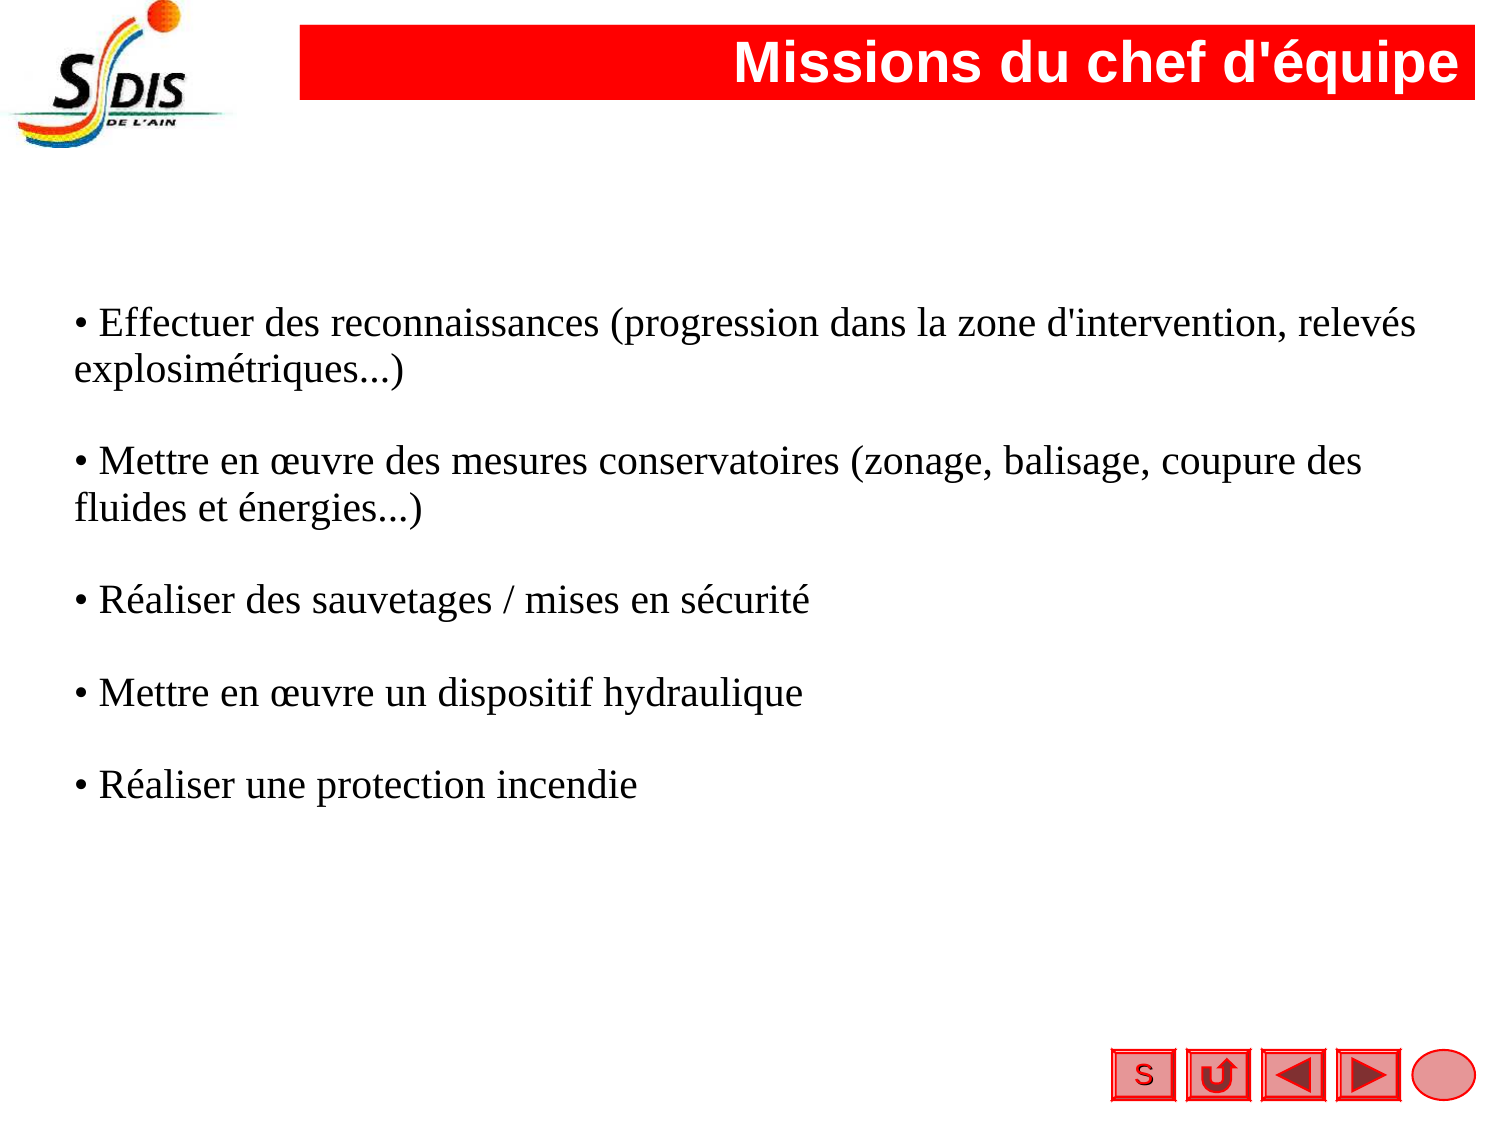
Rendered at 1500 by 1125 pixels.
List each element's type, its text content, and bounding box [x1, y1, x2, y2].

text_box Missions du chef d'équipe [299, 24, 1475, 100]
picture [1342, 1055, 1395, 1095]
text_box [1412, 1049, 1476, 1101]
picture [1192, 1055, 1245, 1095]
picture [1117, 1055, 1170, 1095]
picture [0, 0, 237, 148]
text_box Effectuer des reconnaissances (progression dans la zone d'intervention, relevés explosimétriques...) Mettre en œuvre des mesures conservatoires (zonage, balisage, coupure des fluides et énergies...) Réaliser des sauvetages / mises en sécurité Mettre en œuvre un dispositif hydraulique Réaliser une protection incendie [59, 236, 1477, 886]
picture [1267, 1055, 1320, 1095]
